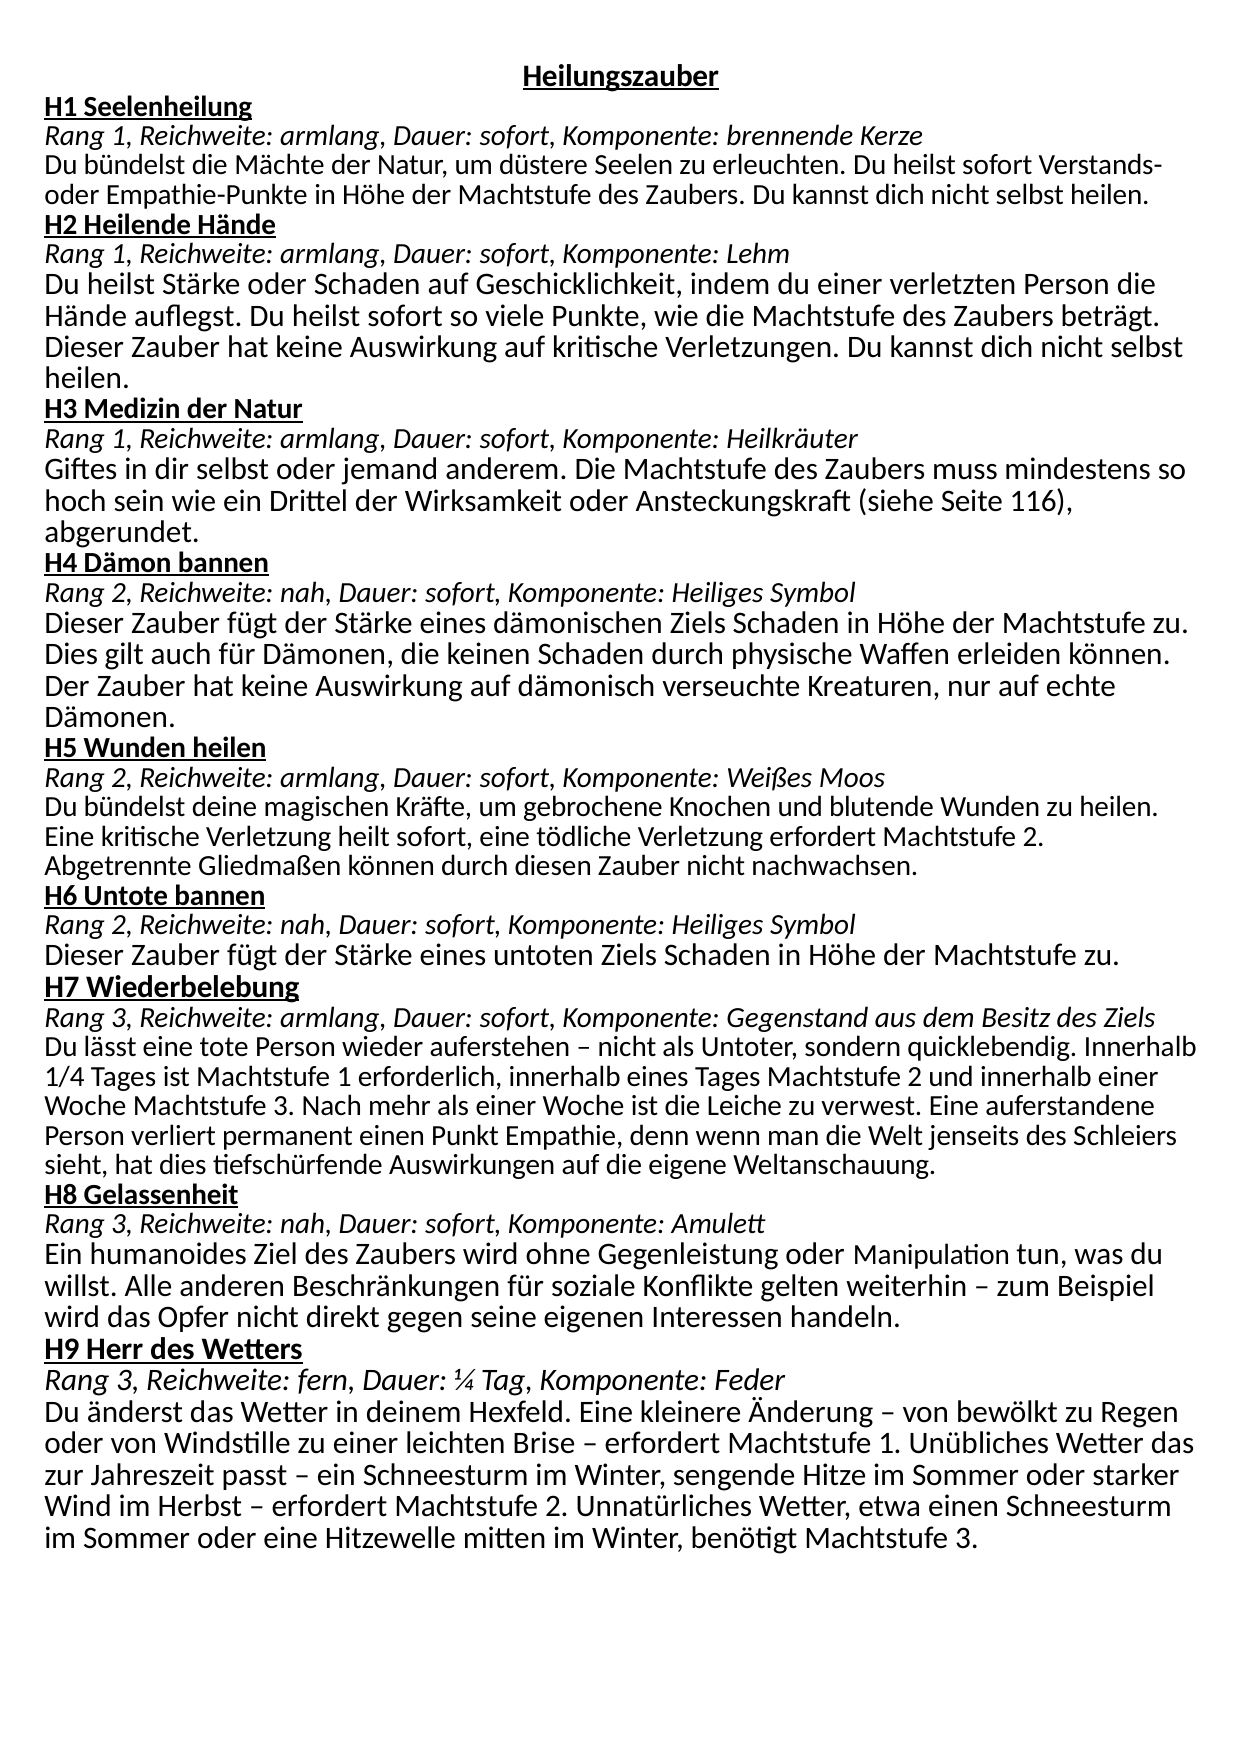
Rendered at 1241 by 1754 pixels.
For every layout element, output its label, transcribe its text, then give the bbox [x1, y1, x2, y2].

text_box Heilungszauber H1 Seelenheilung Rang 1, Reichweite: armlang, Dauer: sofort, Komponente: brennende Kerze Du bündelst die Mächte der Natur, um düstere Seelen zu erleuchten. Du heilst sofort Verstands- oder Empathie-Punkte in Höhe der Machtstufe des Zaubers. Du kannst dich nicht selbst heilen. H2 Heilende Hände Rang 1, Reichweite: armlang, Dauer: sofort, Komponente: Lehm Du heilst Stärke oder Schaden auf Geschicklichkeit, indem du einer verletzten Person die Hände auflegst. Du heilst sofort so viele Punkte, wie die Machtstufe des Zaubers beträgt. Dieser Zauber hat keine Auswirkung auf kritische Verletzungen. Du kannst dich nicht selbst heilen. H3 Medizin der Natur Rang 1, Reichweite: armlang, Dauer: sofort, Komponente: Heilkräuter Giftes in dir selbst oder jemand anderem. Die Machtstufe des Zaubers muss mindestens so hoch sein wie ein Drittel der Wirksamkeit oder Ansteckungskraft (siehe Seite 116), abgerundet. H4 Dämon bannen Rang 2, Reichweite: nah, Dauer: sofort, Komponente: Heiliges Symbol Dieser Zauber fügt der Stärke eines dämonischen Ziels Schaden in Höhe der Machtstufe zu. Dies gilt auch für Dämonen, die keinen Schaden durch physische Waffen erleiden können. Der Zauber hat keine Auswirkung auf dämonisch verseuchte Kreaturen, nur auf echte Dämonen. H5 Wunden heilen Rang 2, Reichweite: armlang, Dauer: sofort, Komponente: Weißes Moos Du bündelst deine magischen Kräfte, um gebrochene Knochen und blutende Wunden zu heilen. Eine kritische Verletzung heilt sofort, eine tödliche Verletzung erfordert Machtstufe 2. Abgetrennte Gliedmaßen können durch diesen Zauber nicht nachwachsen. H6 Untote bannen Rang 2, Reichweite: nah, Dauer: sofort, Komponente: Heiliges Symbol Dieser Zauber fügt der Stärke eines untoten Ziels Schaden in Höhe der Machtstufe zu. H7 Wiederbelebung Rang 3, Reichweite: armlang, Dauer: sofort, Komponente: Gegenstand aus dem Besitz des Ziels Du lässt eine tote Person wieder auferstehen – nicht als Untoter, sondern quicklebendig. Innerhalb 1/4 Tages ist Machtstufe 1 erforderlich, innerhalb eines Tages Machtstufe 2 und innerhalb einer Woche Machtstufe 3. Nach mehr als einer Woche ist die Leiche zu verwest. Eine auferstandene Person verliert permanent einen Punkt Empathie, denn wenn man die Welt jenseits des Schleiers sieht, hat dies tiefschürfende Auswirkungen auf die eigene Weltanschauung. H8 Gelassenheit Rang 3, Reichweite: nah, Dauer: sofort, Komponente: Amulett Ein humanoides Ziel des Zaubers wird ohne Gegenleistung oder Manipulation tun, was du willst. Alle anderen Beschränkungen für soziale Konflikte gelten weiterhin – zum Beispiel wird das Opfer nicht direkt gegen seine eigenen Interessen handeln. H9 Herr des Wetters Rang 3, Reichweite: fern, Dauer: ¼ Tag, Komponente: Feder Du änderst das Wetter in deinem Hexfeld. Eine kleinere Änderung – von bewölkt zu Regen oder von Windstille zu einer leichten Brise – erfordert Machtstufe 1. Unübliches Wetter das zur Jahreszeit passt – ein Schneesturm im Winter, sengende Hitze im Sommer oder starker Wind im Herbst – erfordert Machtstufe 2. Unnatürliches Wetter, etwa einen Schneesturm im Sommer oder eine Hitzewelle mitten im Winter, benötigt Machtstufe 3. [29, 55, 1212, 1580]
